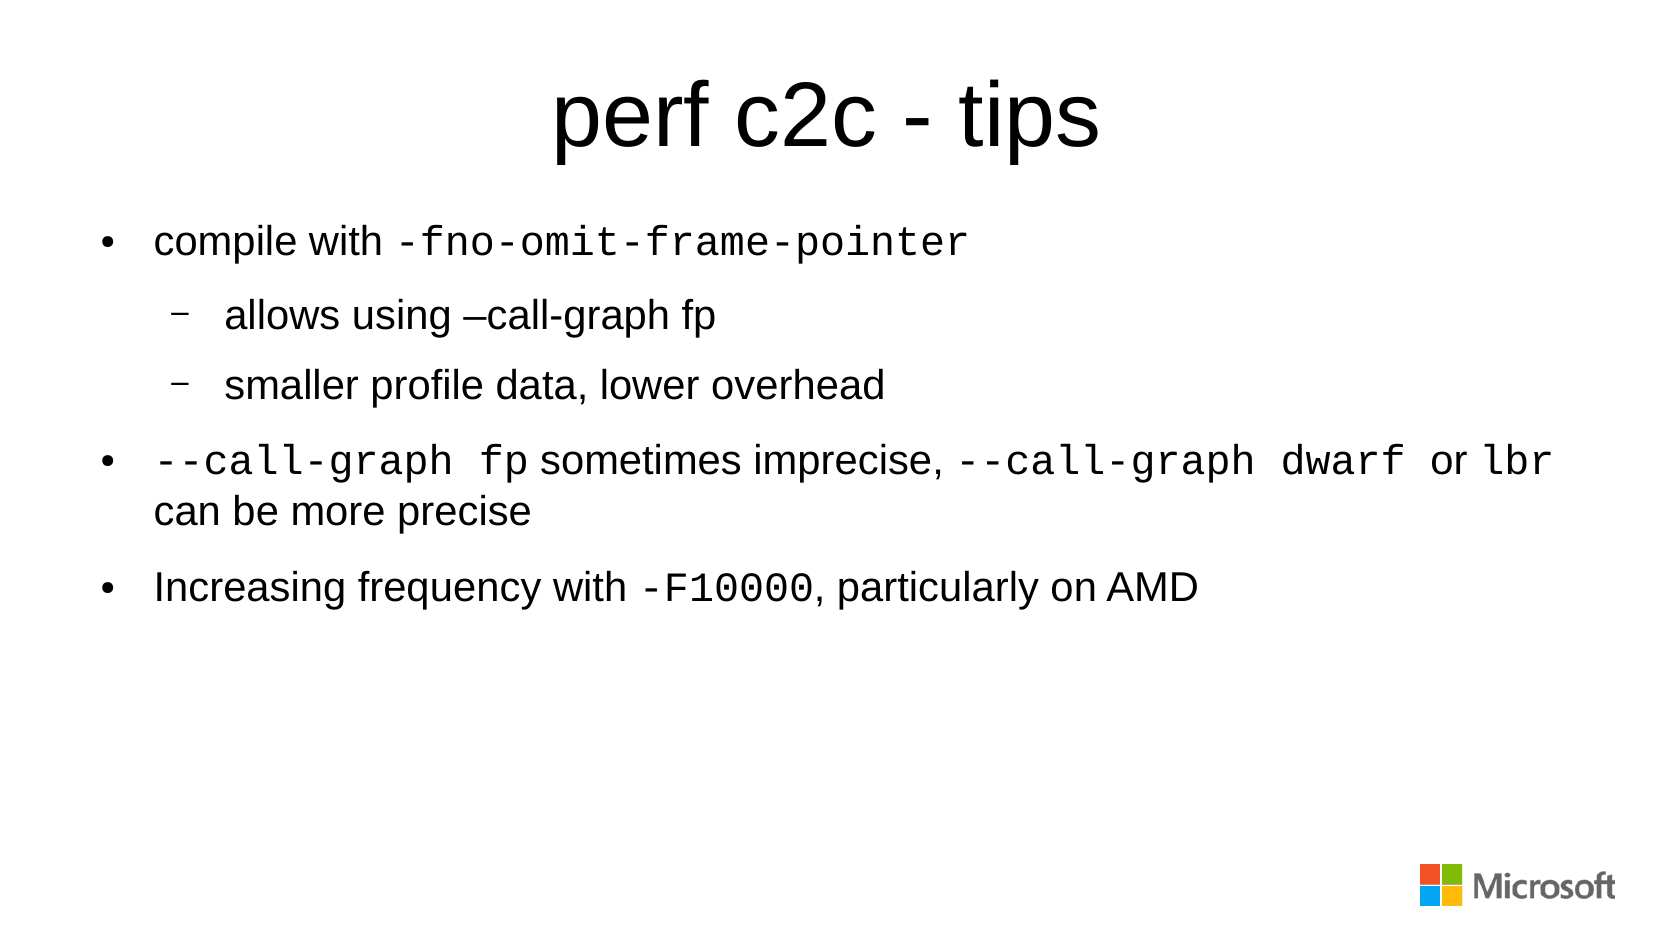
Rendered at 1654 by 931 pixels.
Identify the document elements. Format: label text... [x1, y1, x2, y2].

list compile with -fno-omit-frame-pointer allows using –call-graph fp smaller profile data, lower overhead --call-graph fp sometimes imprecise, --call-graph dwarf or lbr can be more precise Increasing frequency with -F10000, particularly on AMD [82, 217, 1571, 757]
picture [1420, 864, 1615, 906]
title perf c2c - tips [82, 37, 1571, 193]
